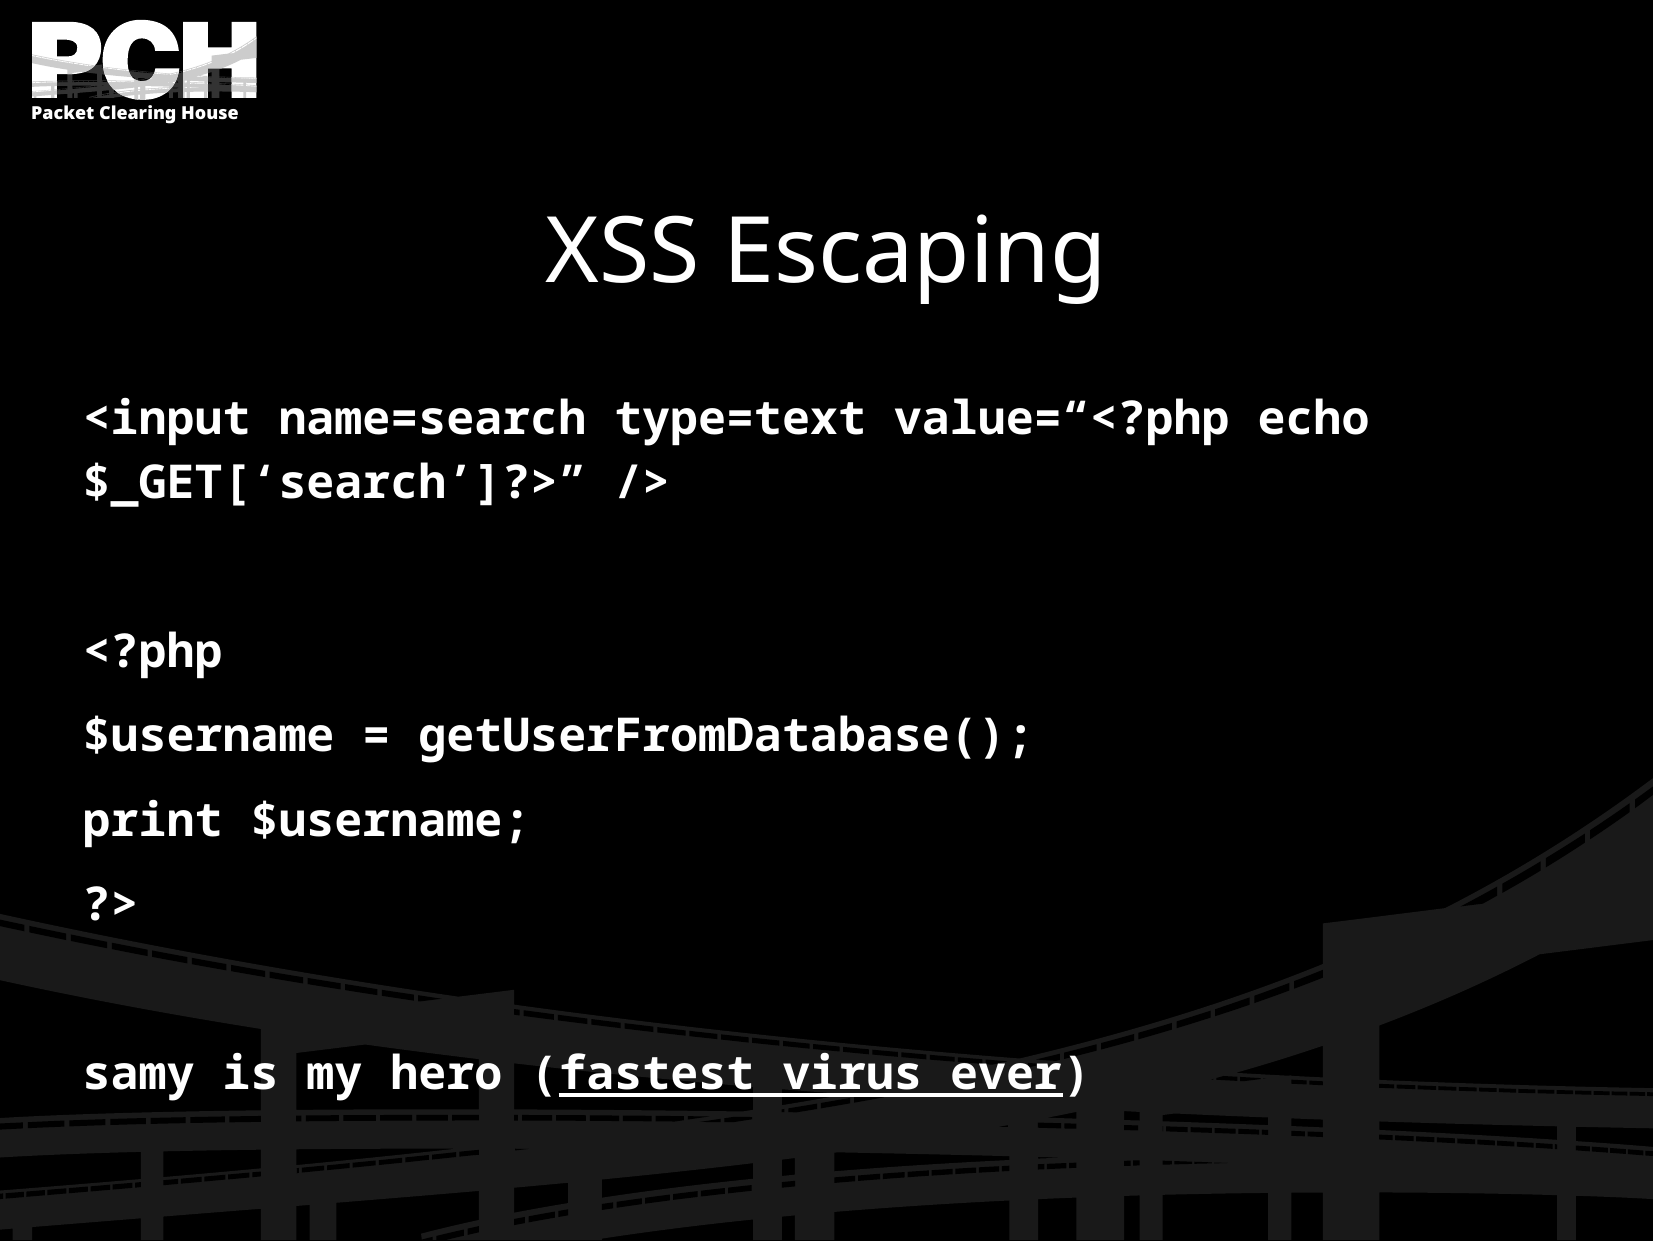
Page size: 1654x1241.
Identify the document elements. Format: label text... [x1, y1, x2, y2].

list <input name=search type=text value=“<?php echo $_GET[‘search’]?>” /> <?php $username = getUserFromDatabase(); print $username; ?> samy is my hero (fastest virus ever) [82, 384, 1571, 1105]
title XSS Escaping [82, 143, 1571, 352]
